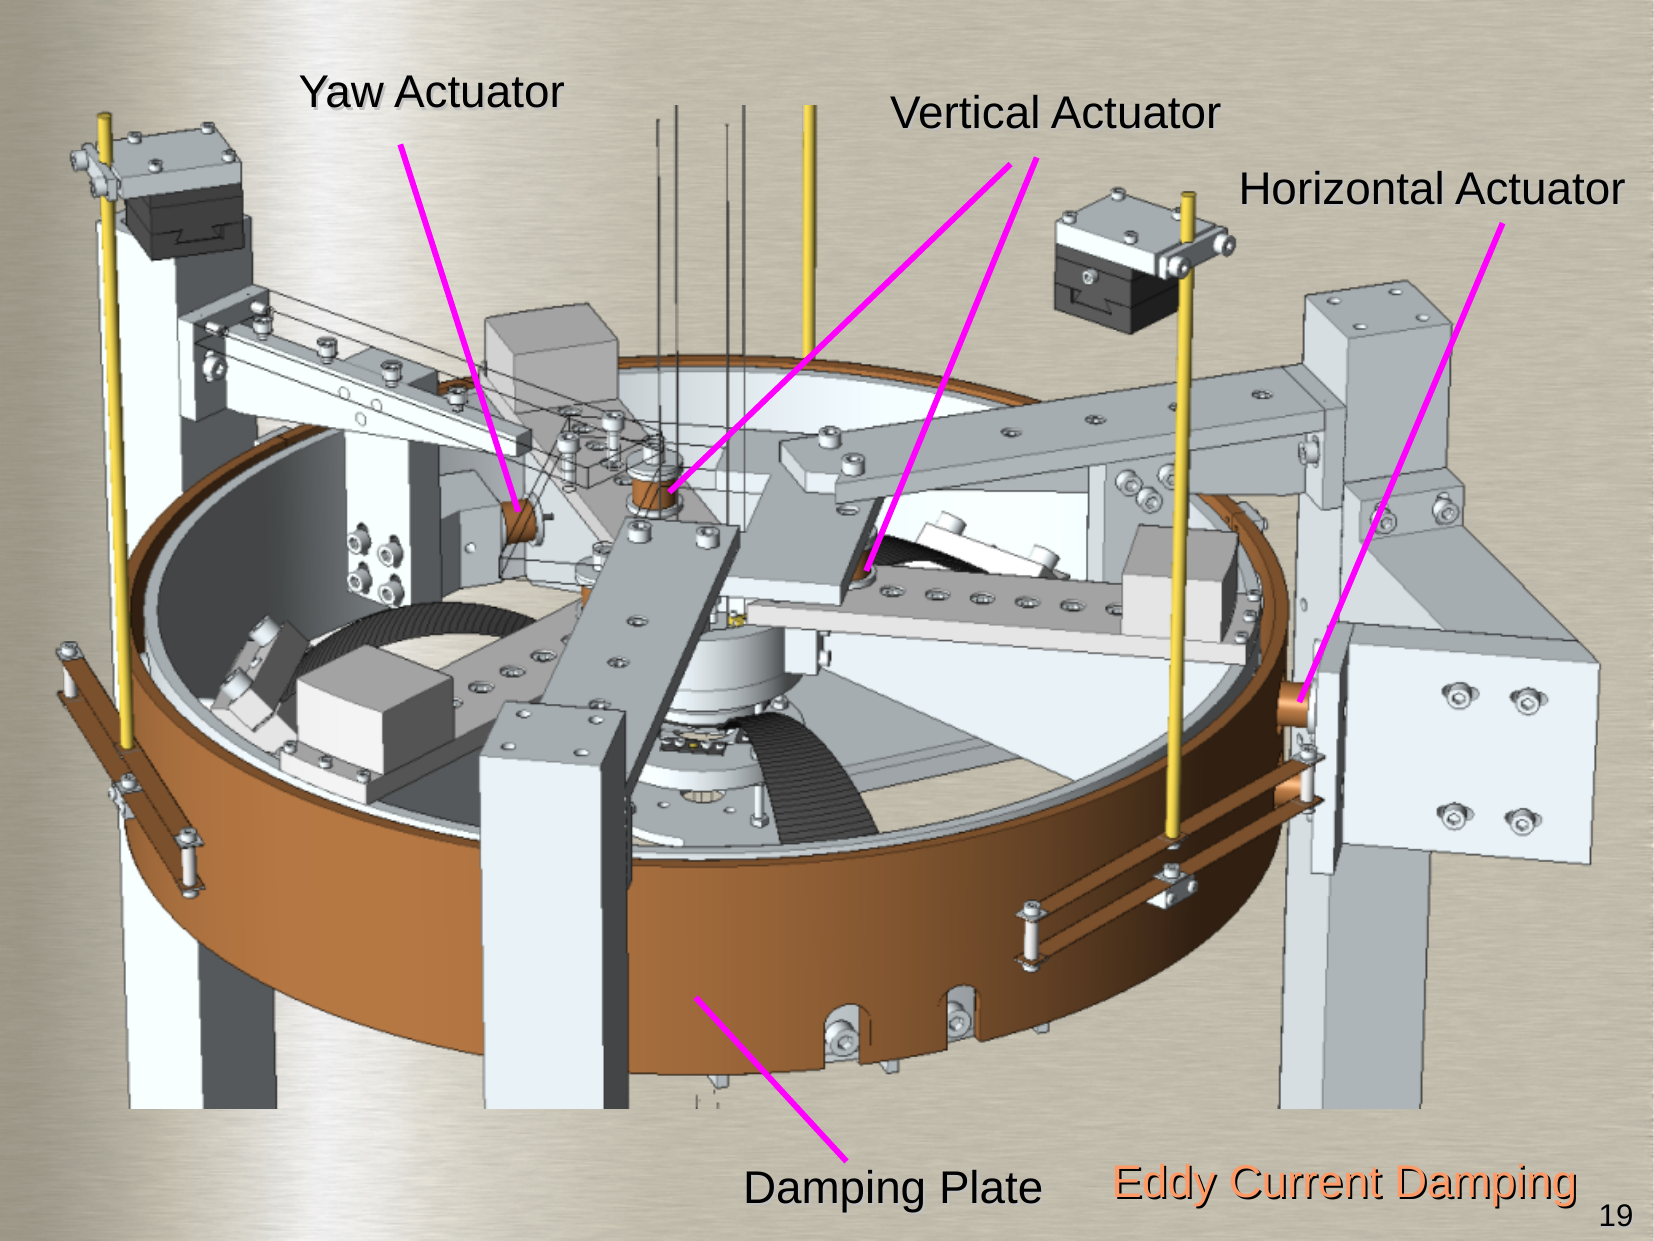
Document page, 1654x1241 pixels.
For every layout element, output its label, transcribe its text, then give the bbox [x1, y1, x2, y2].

picture [0, 0, 1654, 1241]
text_box Vertical Actuator [875, 79, 1237, 146]
text_box Horizontal Actuator [1223, 155, 1641, 222]
text_box Yaw Actuator [283, 59, 580, 126]
text_box Eddy Current Damping [1096, 1148, 1593, 1215]
text_box Damping Plate [728, 1154, 1059, 1221]
